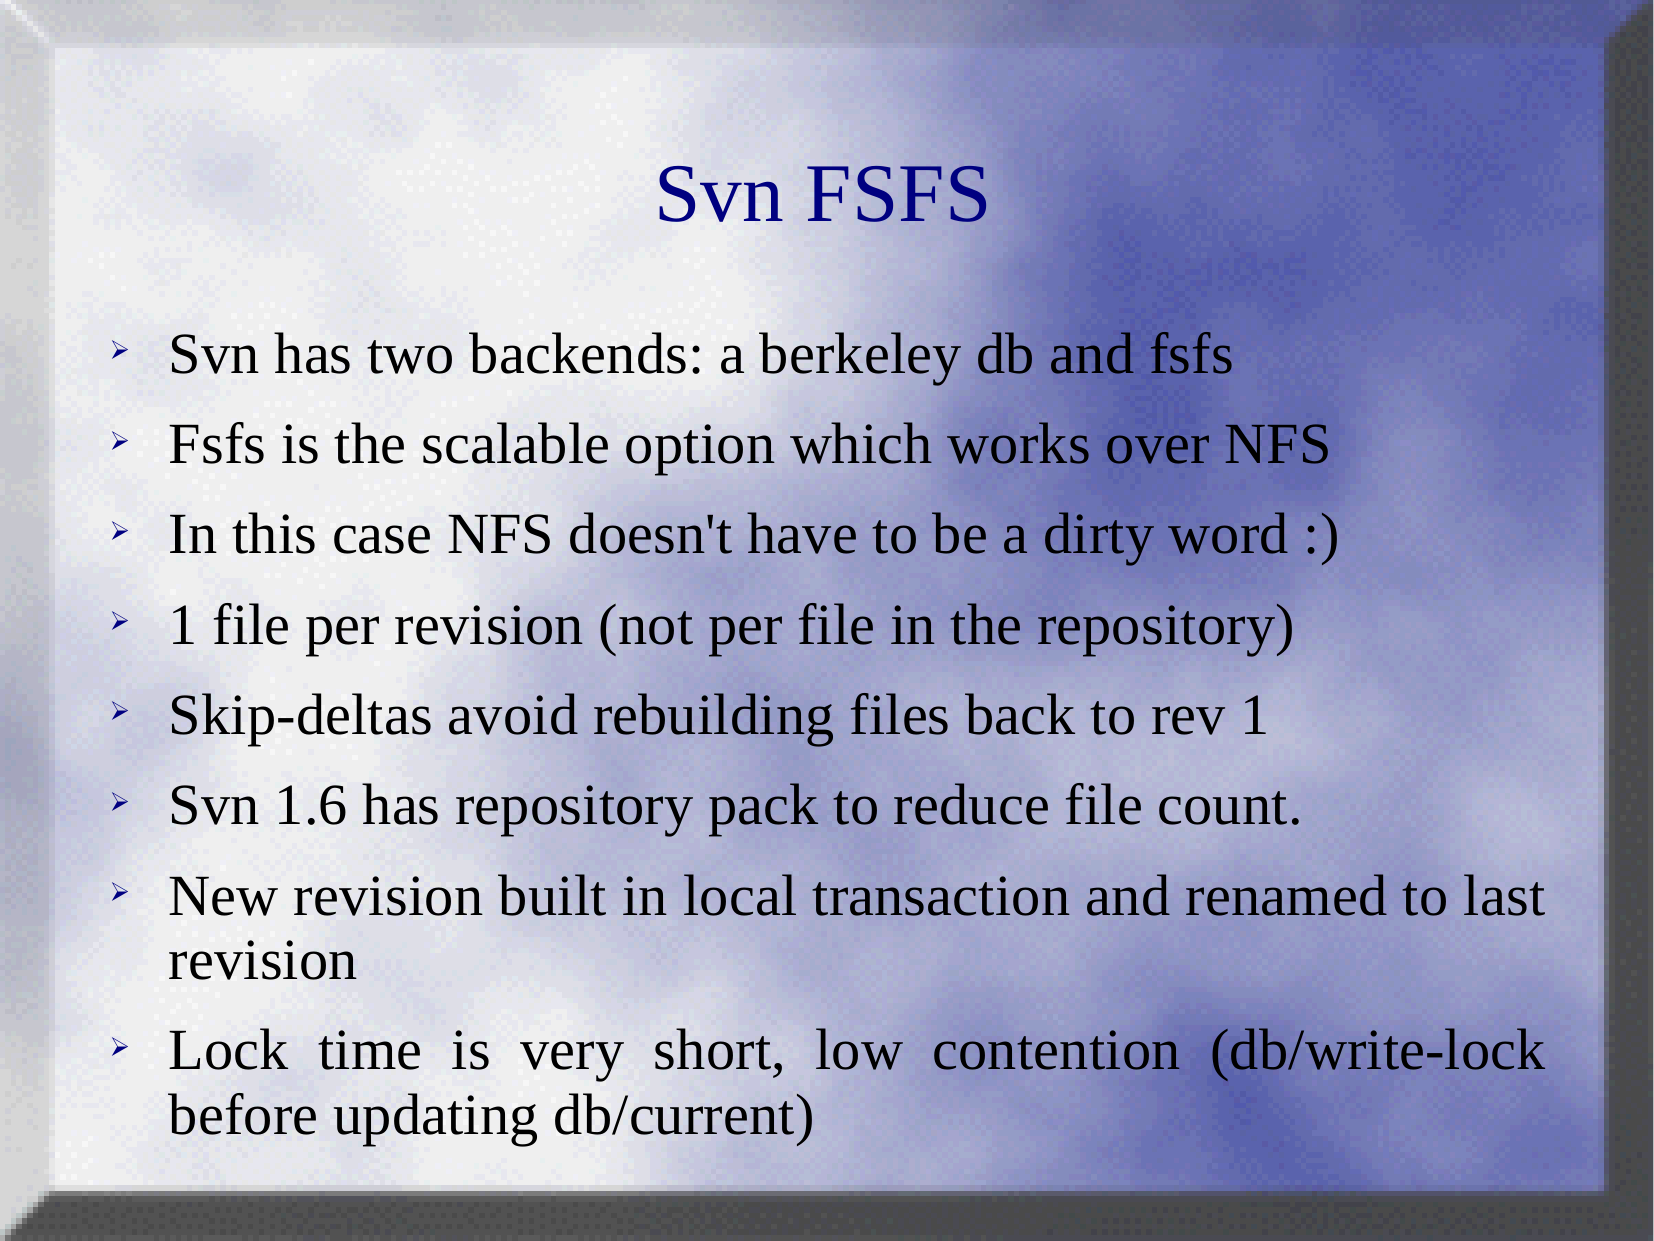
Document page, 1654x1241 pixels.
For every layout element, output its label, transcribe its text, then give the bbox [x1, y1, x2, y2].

picture [0, 0, 1654, 1241]
list Svn has two backends: a berkeley db and fsfs Fsfs is the scalable option which works over NFS In this case NFS doesn't have to be a dirty word :) 1 file per revision (not per file in the repository) Skip-deltas avoid rebuilding files back to rev 1 Svn 1.6 has repository pack to reduce file count. New revision built in local transaction and renamed to last revision Lock time is very short, low contention (db/write-lock before updating db/current) [109, 321, 1549, 1147]
title Svn FSFS [203, 140, 1443, 247]
